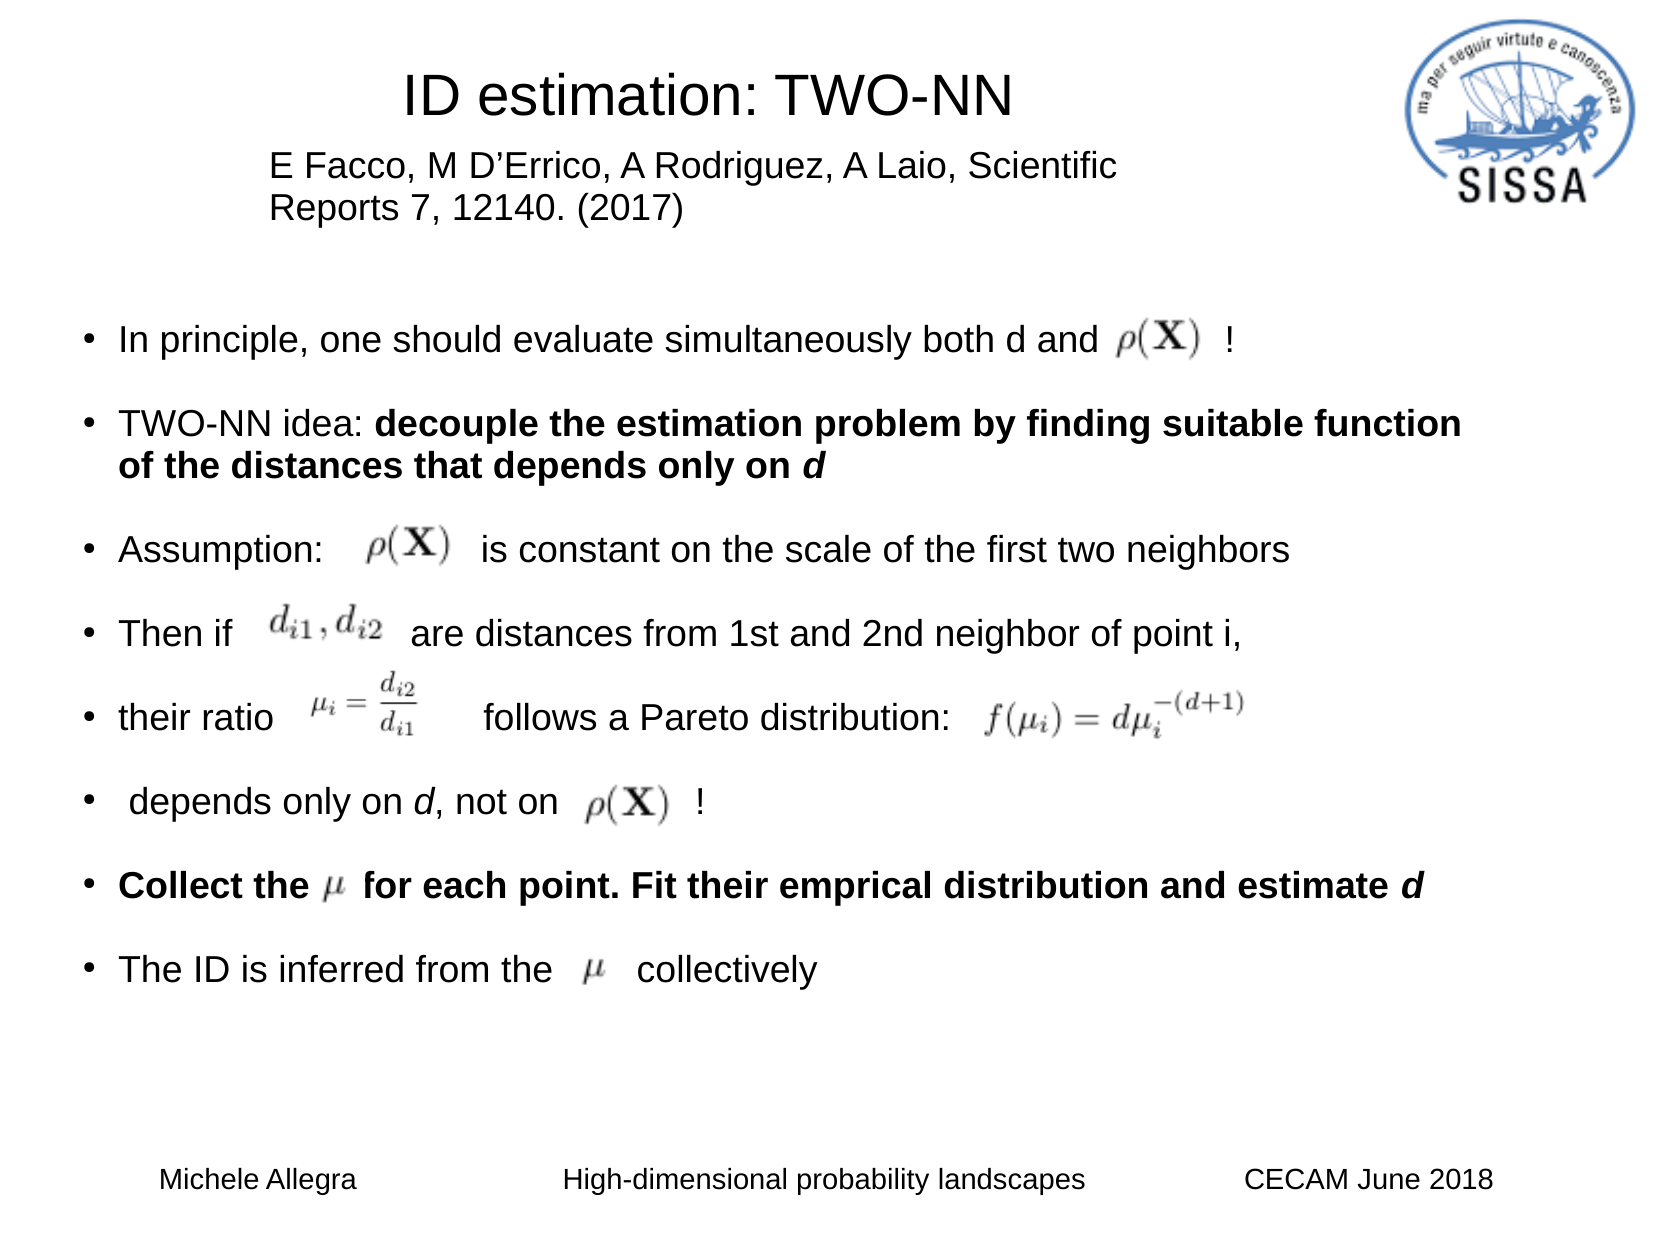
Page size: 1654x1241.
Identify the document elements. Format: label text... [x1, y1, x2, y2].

title Michele Allegra High-dimensional probability landscapes CECAM June 2018 [82, 1141, 1571, 1217]
picture [295, 668, 429, 742]
picture [310, 858, 365, 922]
picture [964, 679, 1260, 756]
text_box E Facco, M D’Errico, A Rodriguez, A Laio, Scientific Reports 7, 12140. (2017) [253, 137, 1188, 237]
title ID estimation: TWO-NN [82, 44, 1335, 147]
picture [353, 519, 457, 573]
picture [572, 779, 676, 833]
picture [1391, 16, 1652, 207]
text_box In principle, one should evaluate simultaneously both d and ! TWO-NN idea: decouple the estimation problem by finding suitable function of the distances that depends only on d Assumption: is constant on the scale of the first two neighbors Then if are distances from 1st and 2nd neighbor of point i, their ratio follows a Pareto distribution: depends only on d, not on ! Collect the for each point. Fit their emprical distribution and estimate d The ID is inferred from the collectively [82, 198, 1571, 1111]
picture [252, 596, 404, 650]
picture [1103, 312, 1207, 367]
picture [570, 941, 625, 1004]
